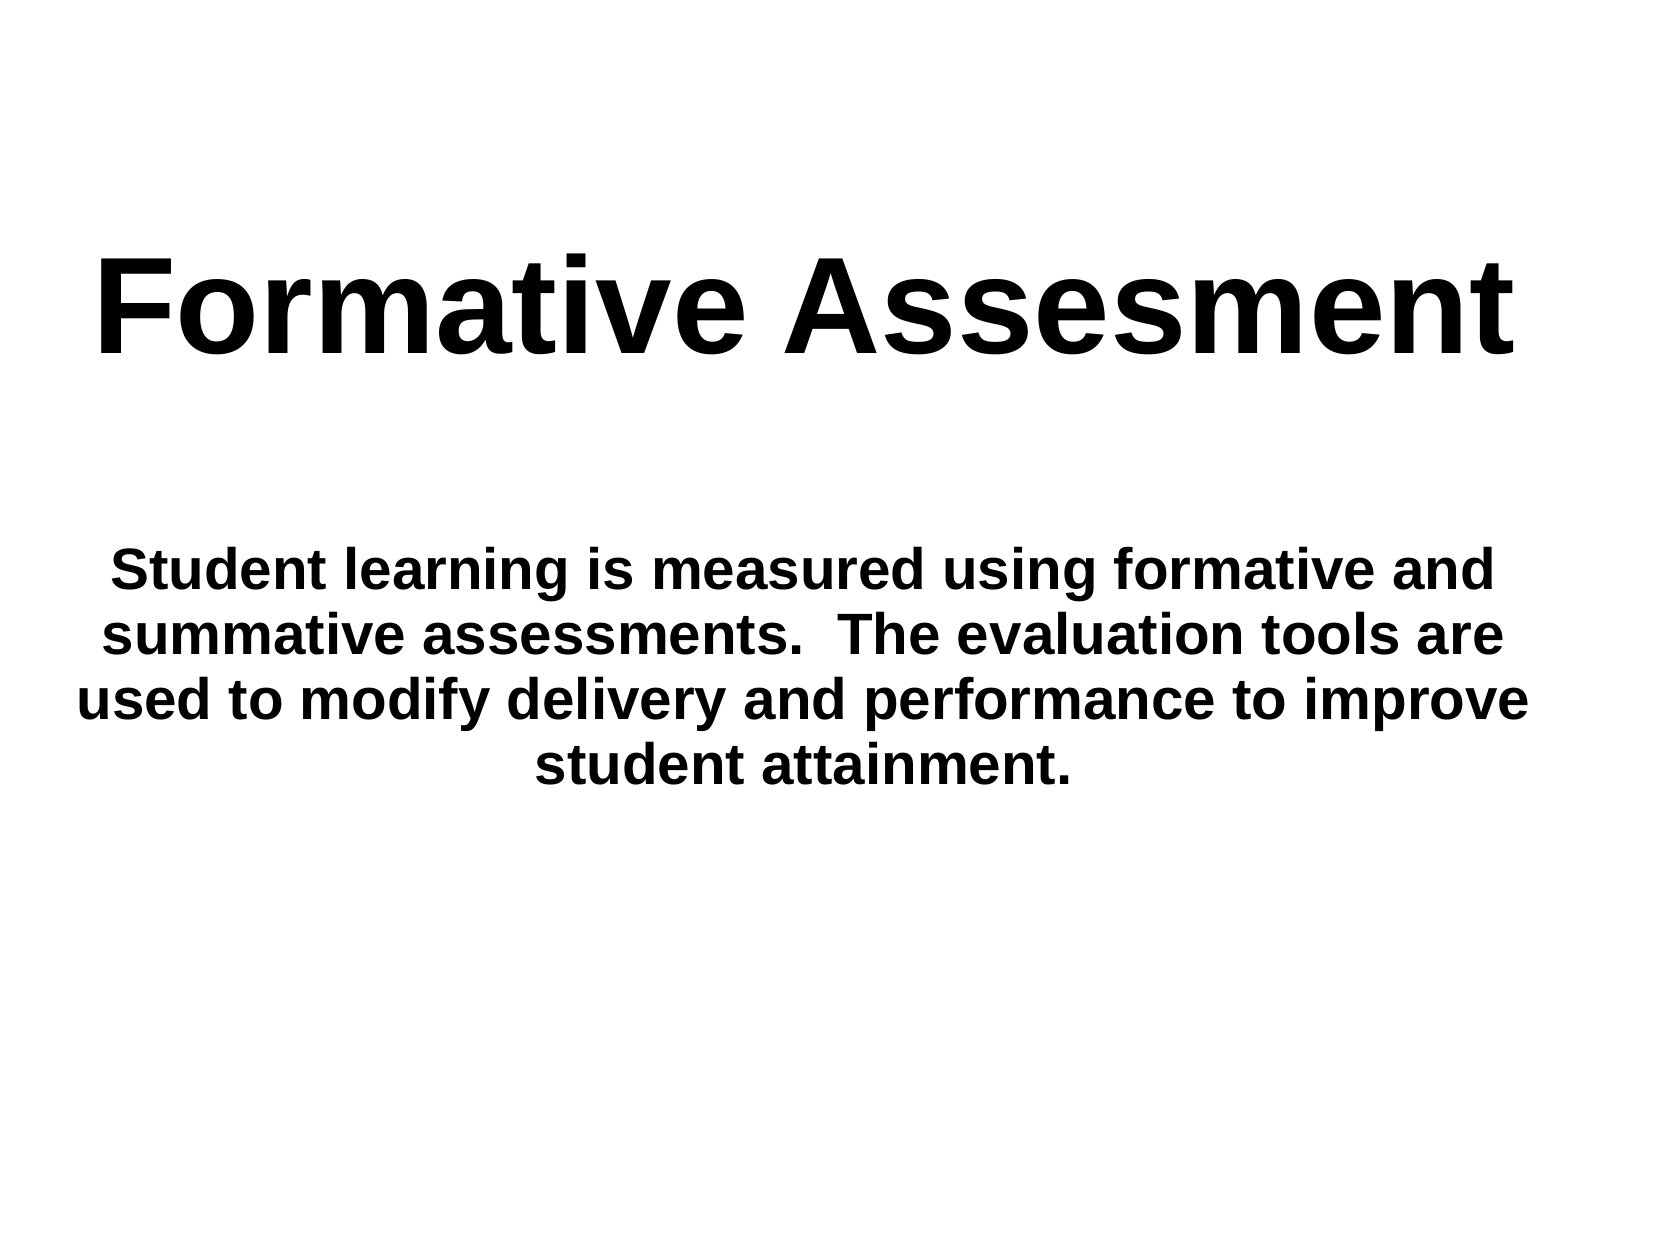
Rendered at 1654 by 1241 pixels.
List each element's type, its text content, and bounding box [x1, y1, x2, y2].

title Formative Assesment Student learning is measured using formative and summative assessments. The evaluation tools are used to modify delivery and performance to improve student attainment. [60, 75, 1549, 1241]
